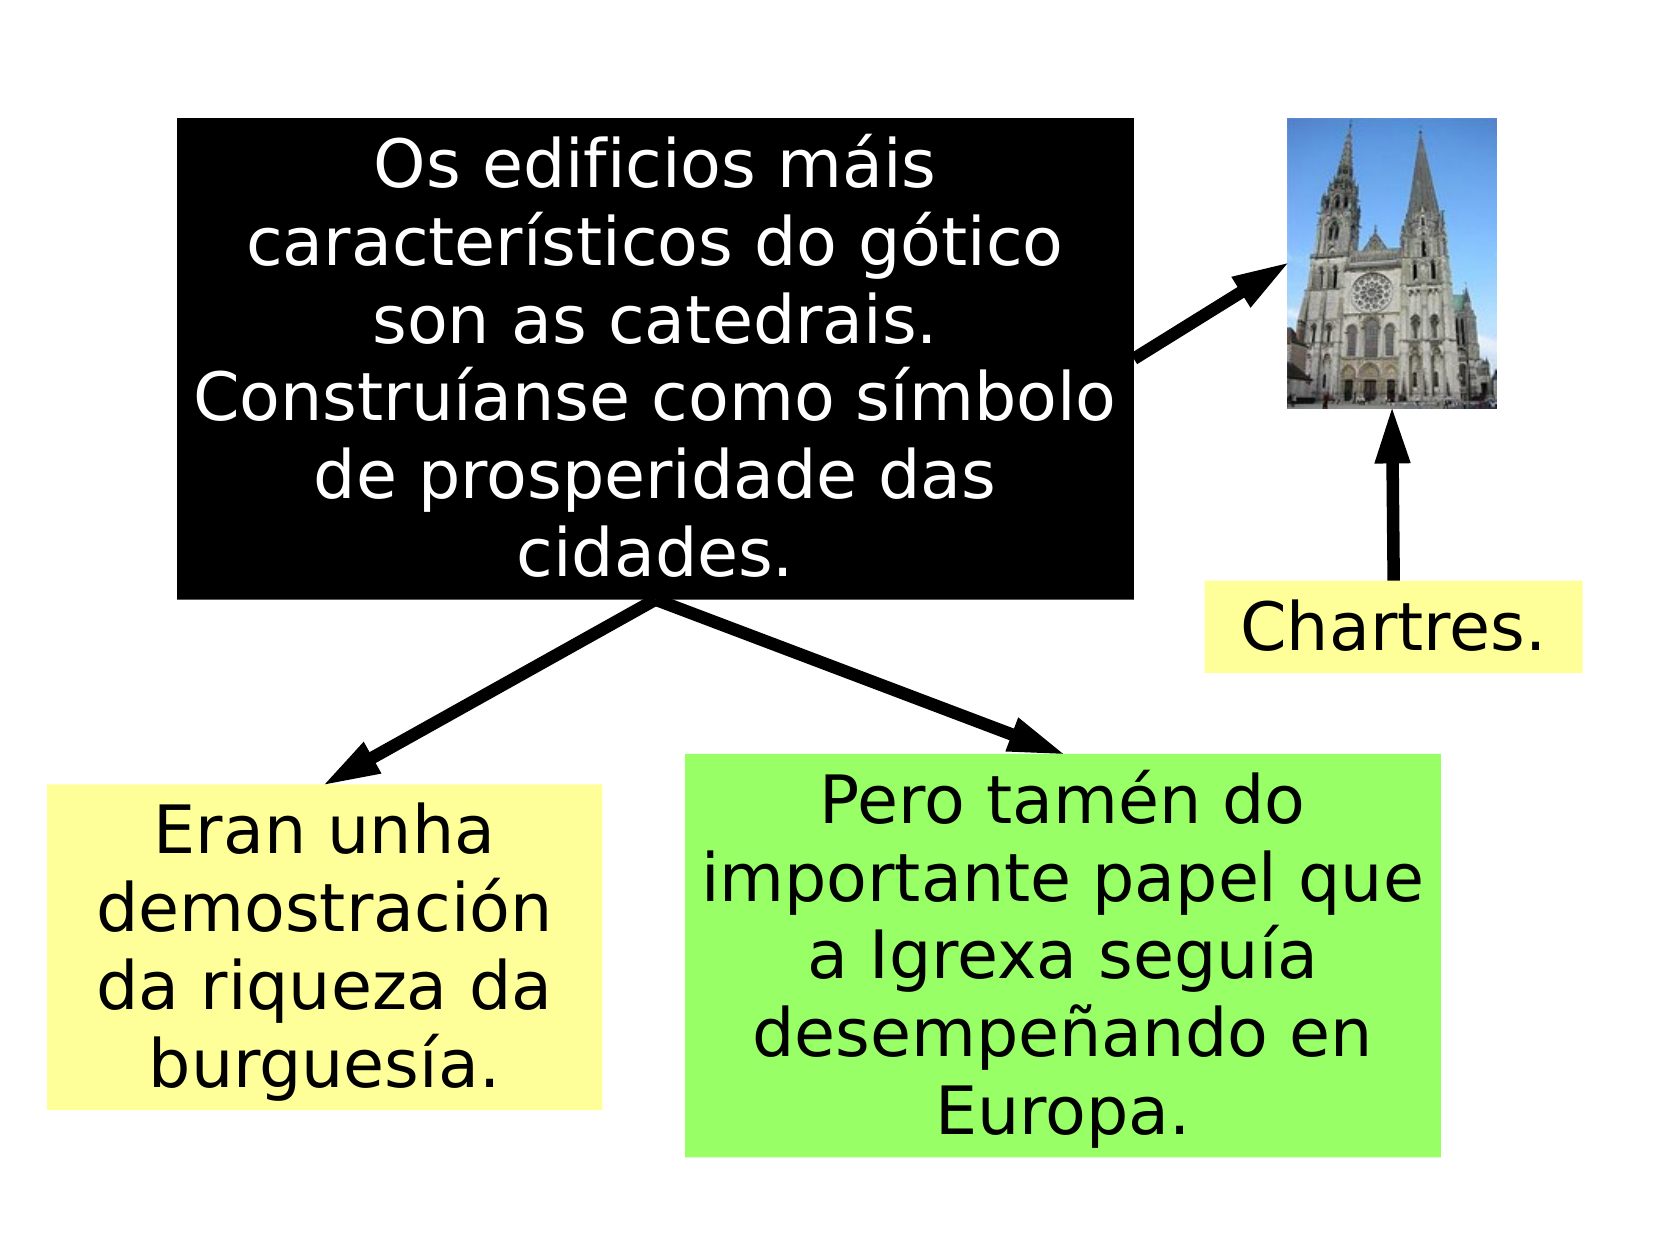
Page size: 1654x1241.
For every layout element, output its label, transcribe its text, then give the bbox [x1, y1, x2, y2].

text_box Pero tamén do importante papel que a Igrexa seguía desempeñando en Europa. [685, 753, 1441, 1158]
text_box Os edificios máis característicos do gótico son as catedrais. Construíanse como símbolo de prosperidade das cidades. [177, 118, 1134, 600]
text_box Eran unha demostración da riqueza da burguesía. [47, 784, 603, 1111]
picture [1287, 118, 1497, 409]
text_box Chartres. [1204, 580, 1583, 674]
